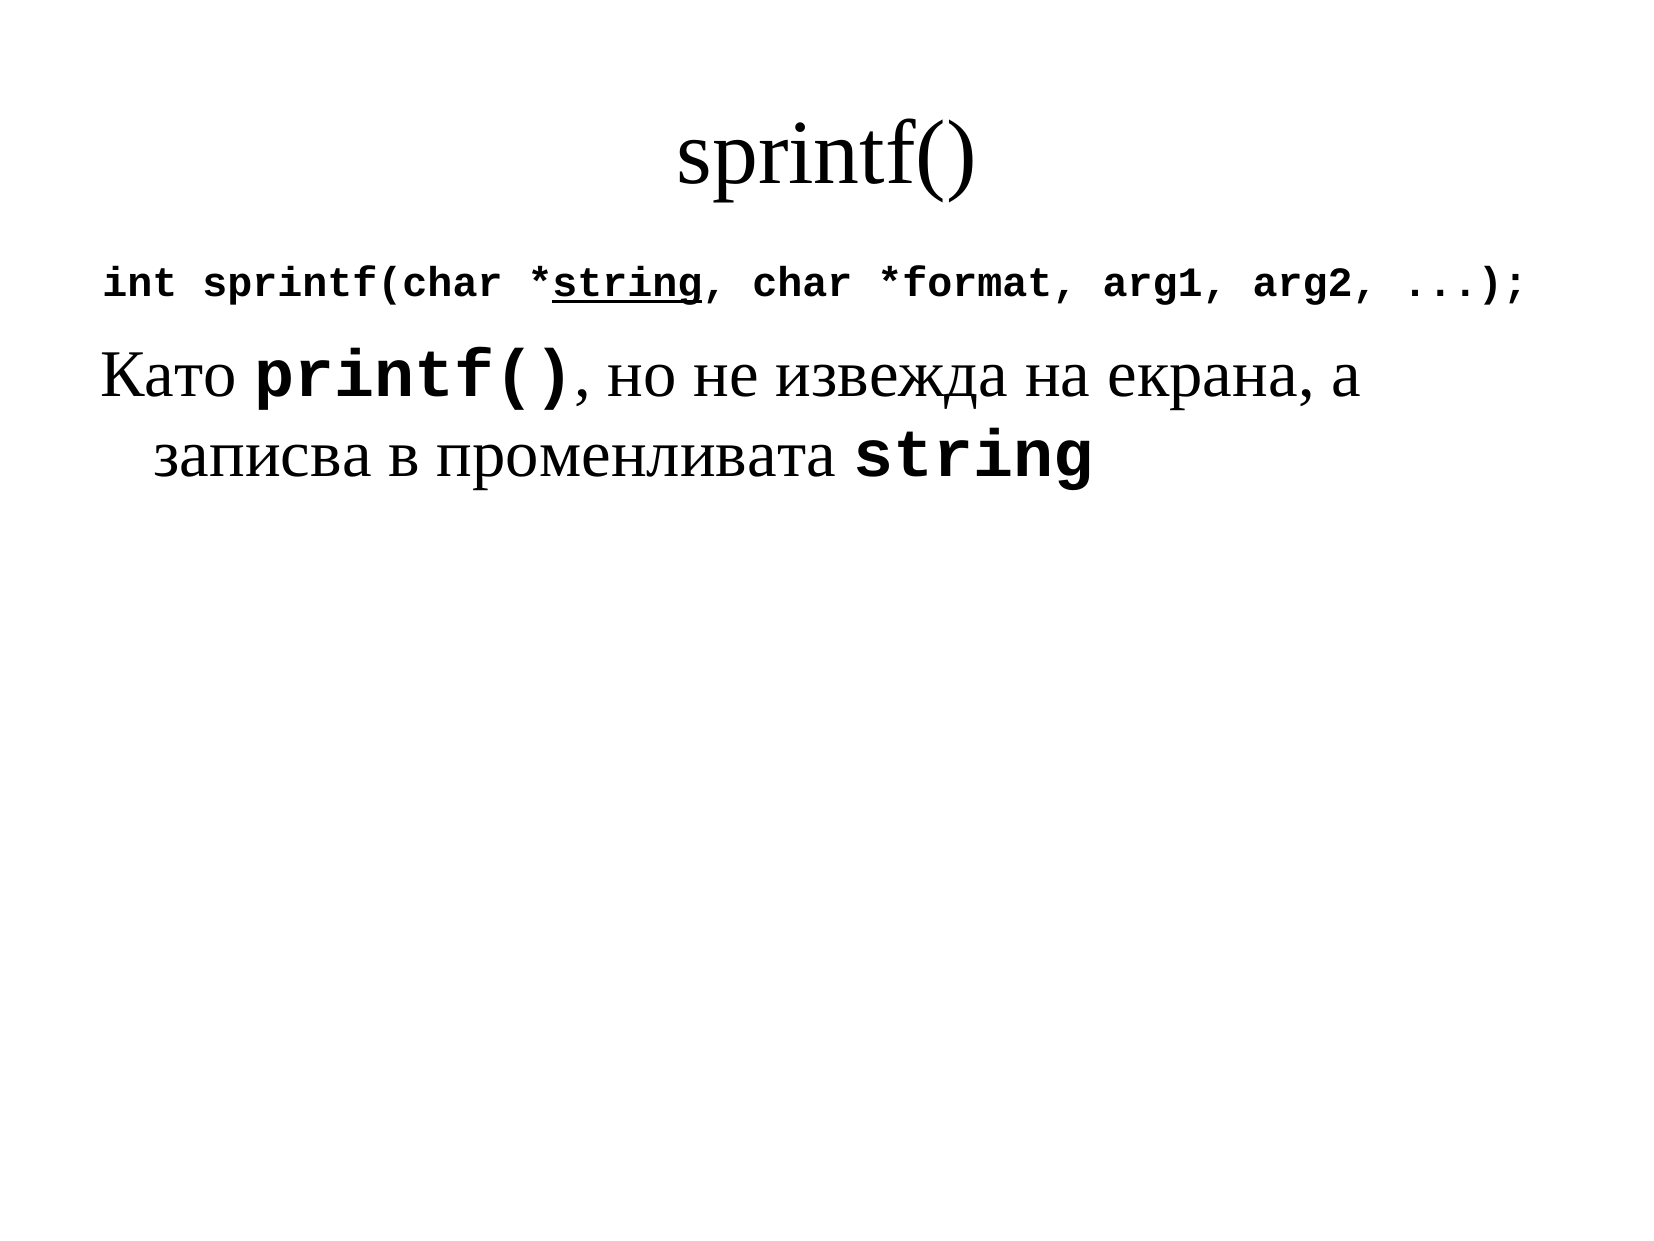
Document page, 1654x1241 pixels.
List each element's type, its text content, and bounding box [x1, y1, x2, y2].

list Като printf(), но не извежда на екрана, а записва в променливата string [82, 337, 1571, 1156]
text_box int sprintf(char *string, char *format, arg1, arg2, ...); [87, 254, 1634, 317]
title sprintf() [82, 49, 1571, 257]
